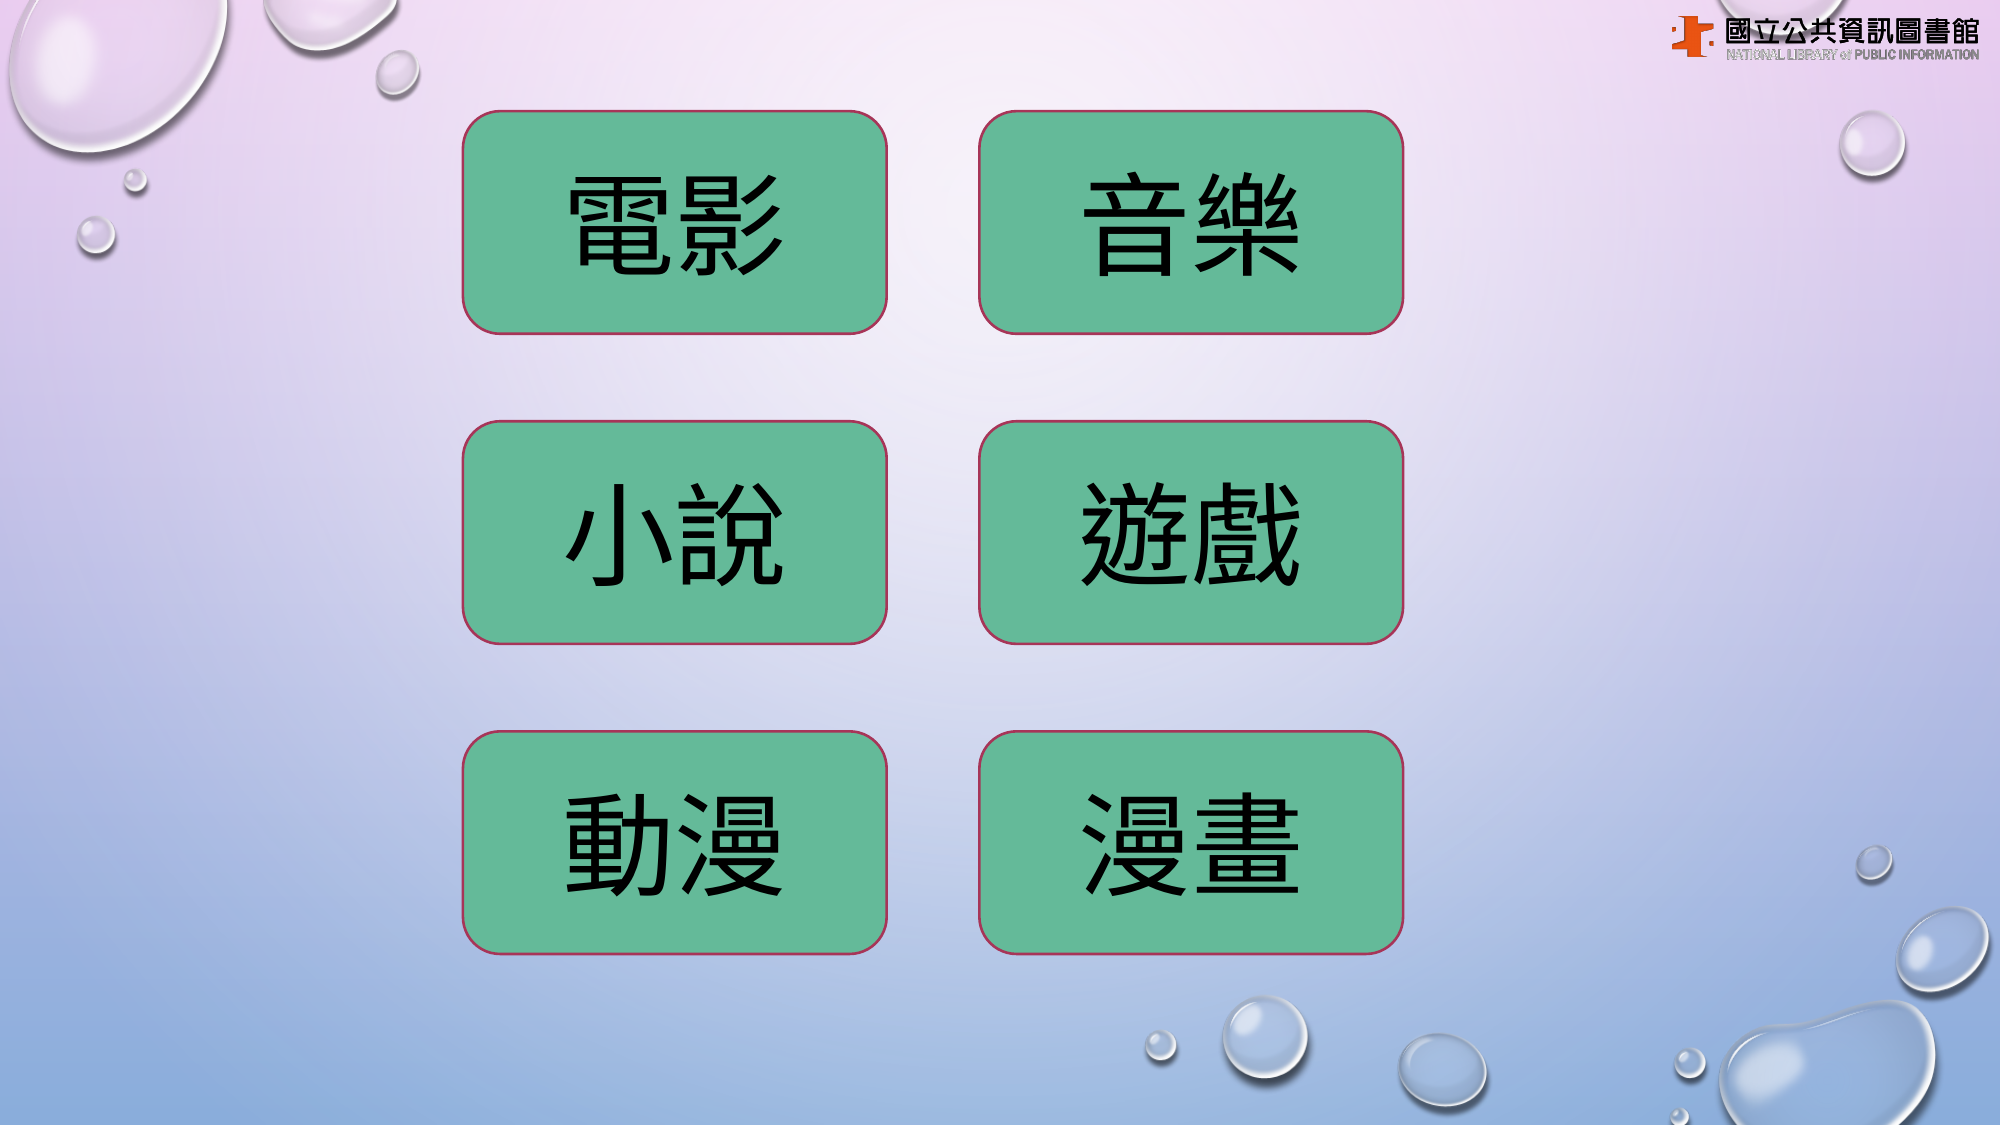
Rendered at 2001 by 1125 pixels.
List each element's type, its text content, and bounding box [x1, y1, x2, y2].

picture [0, 0, 2000, 1125]
text_box 遊戲 [979, 421, 1404, 644]
text_box 音樂 [979, 111, 1404, 334]
text_box 動漫 [462, 731, 887, 954]
text_box 小說 [462, 421, 887, 644]
text_box 漫畫 [979, 731, 1404, 954]
text_box 電影 [462, 111, 887, 334]
